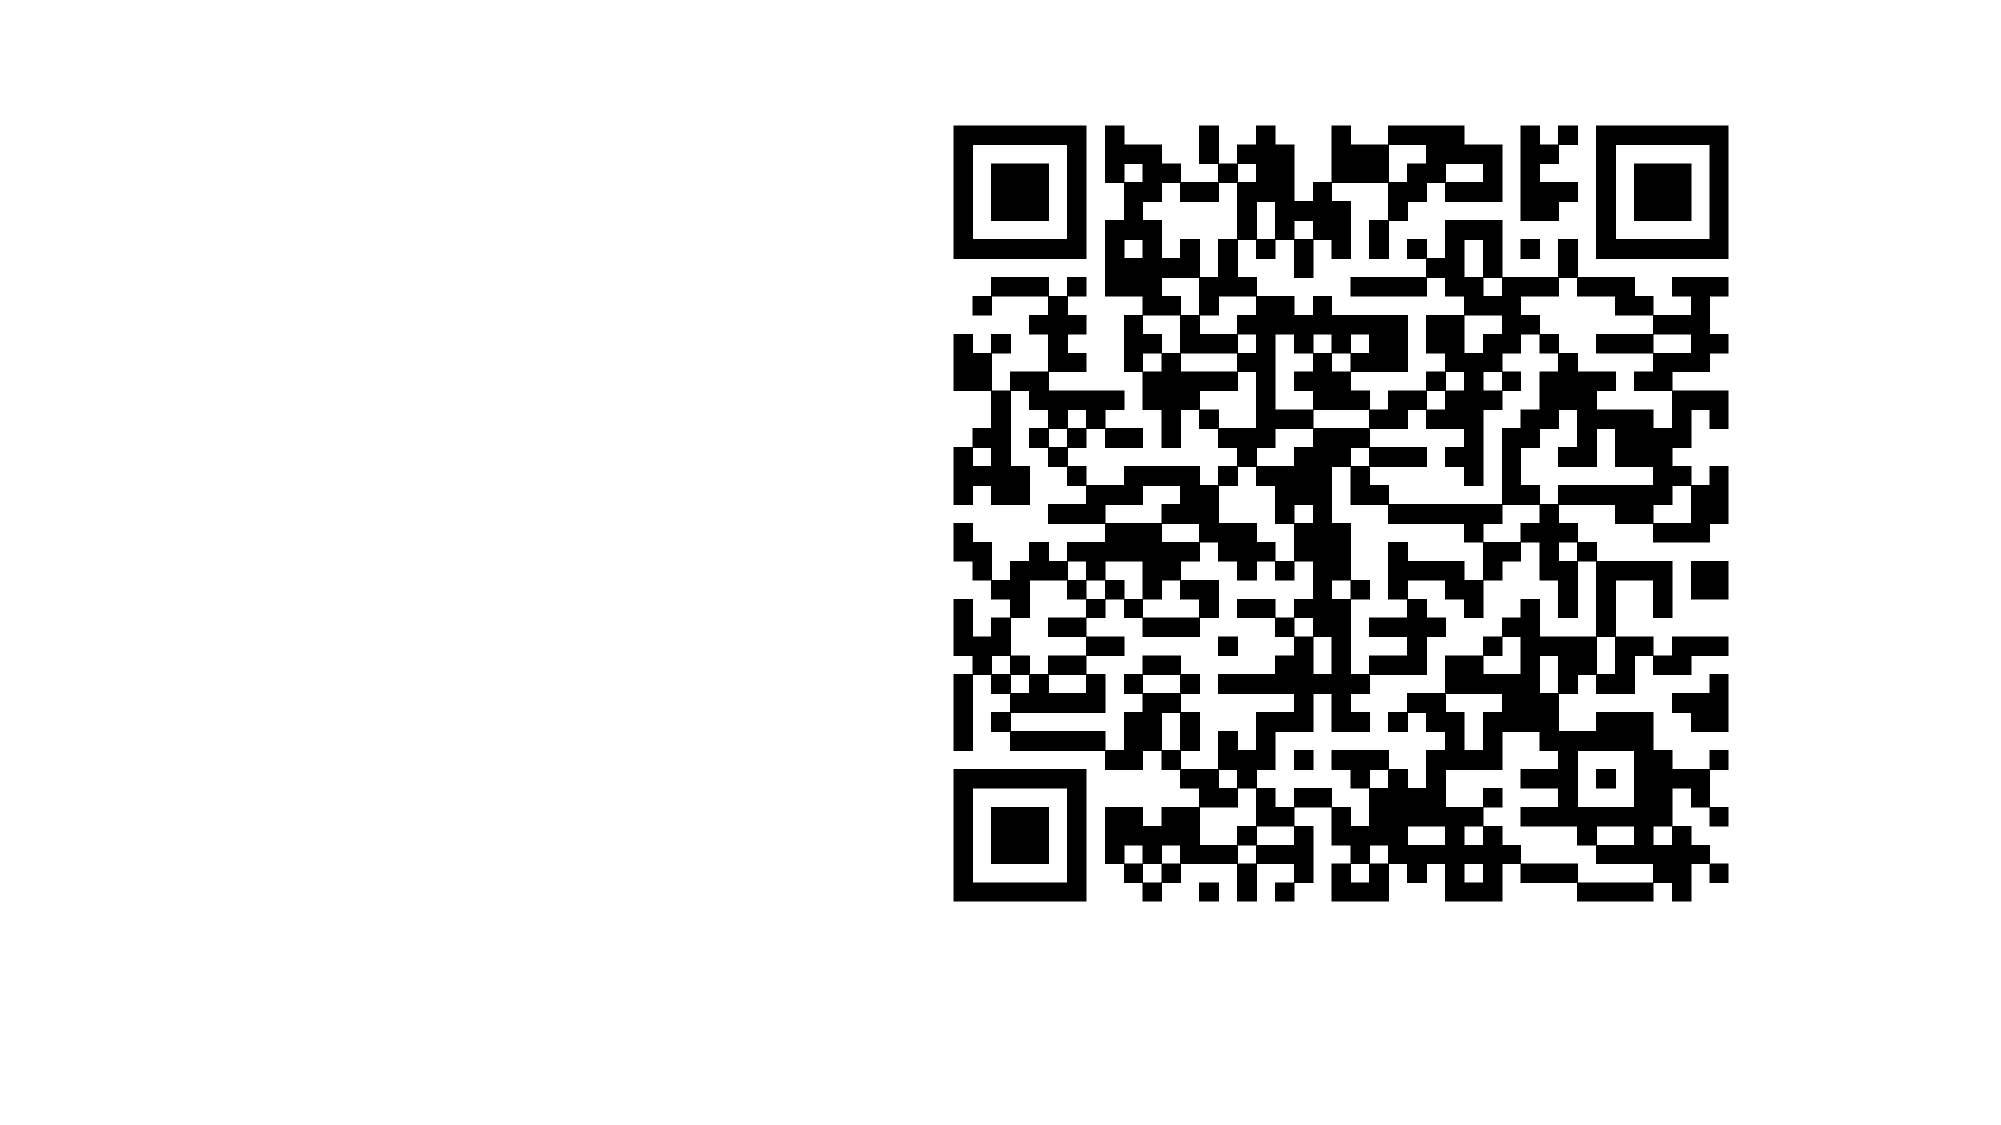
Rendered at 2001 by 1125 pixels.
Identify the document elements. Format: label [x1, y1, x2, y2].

picture [927, 99, 1755, 928]
